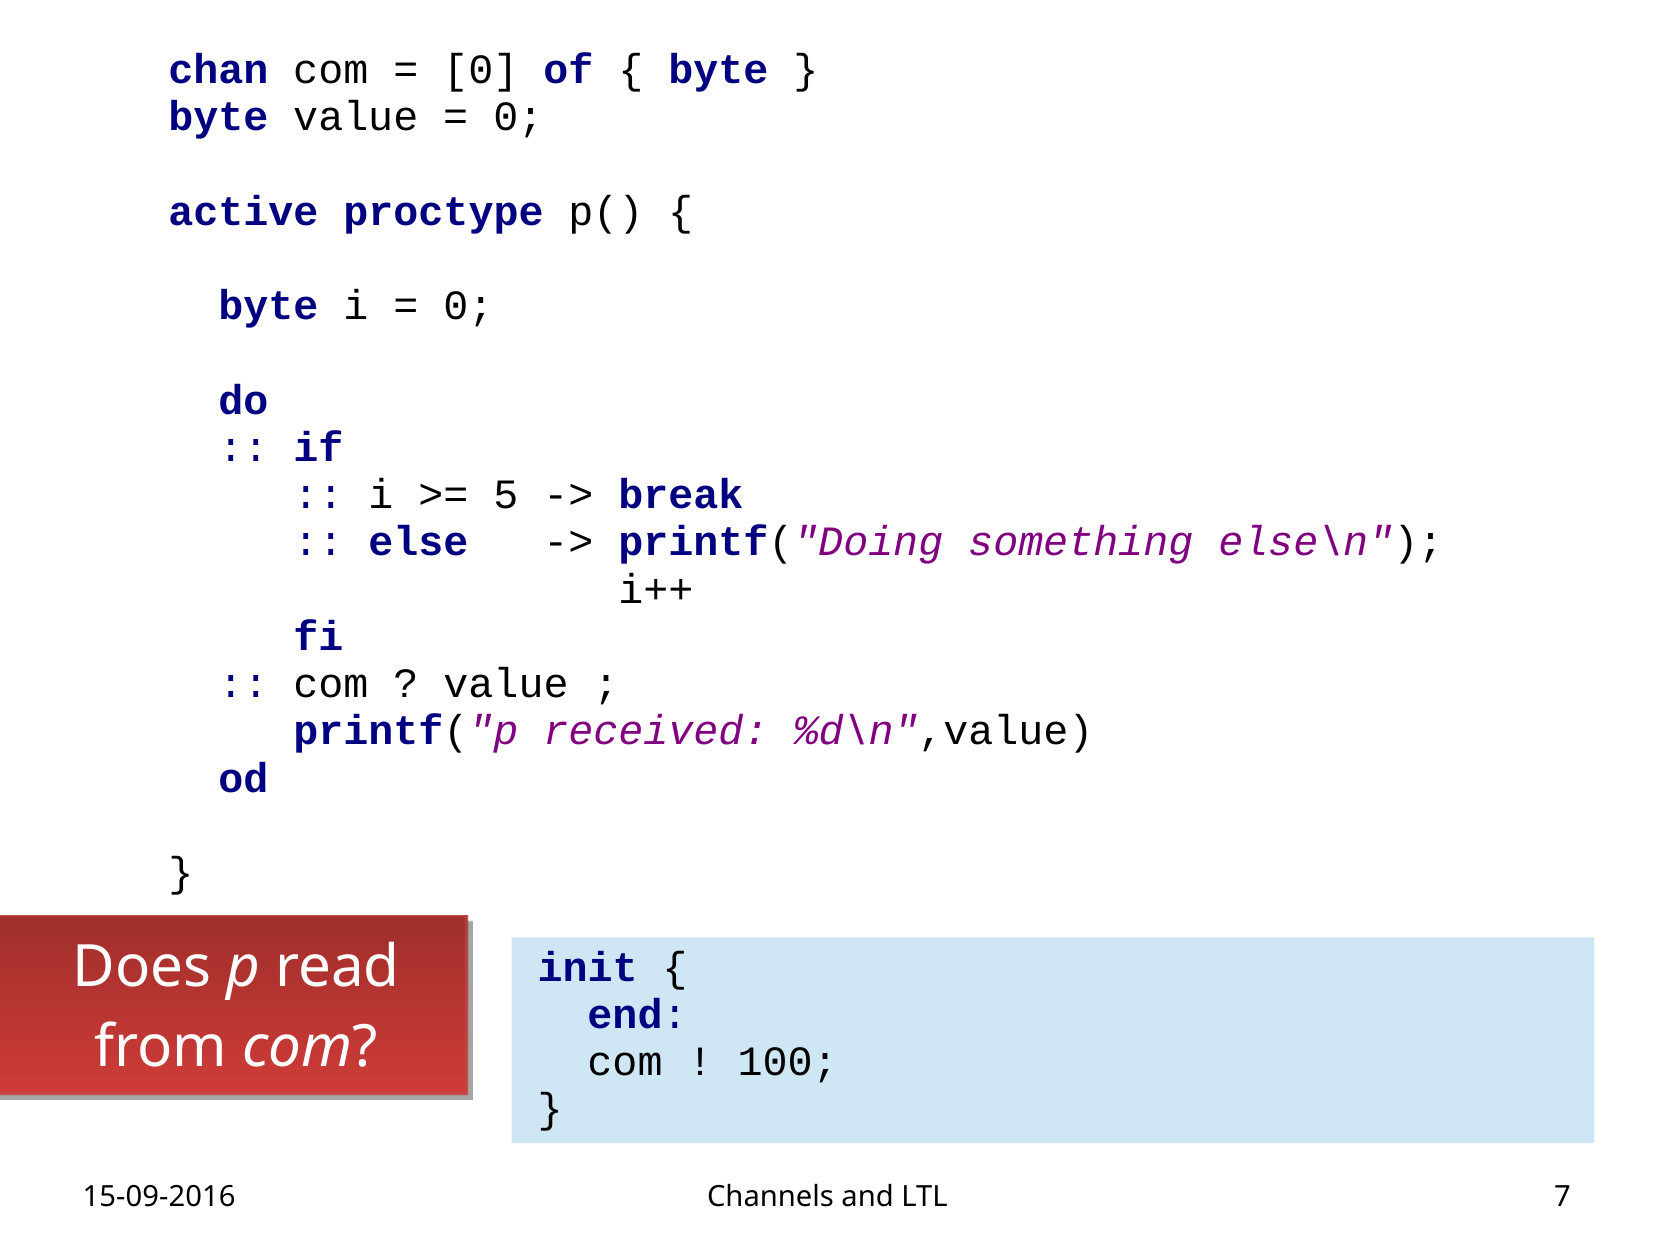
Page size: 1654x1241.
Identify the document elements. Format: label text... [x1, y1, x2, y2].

picture [0, 1093, 153, 1100]
text_box [511, 937, 1595, 1144]
title Does p read from com? [0, 915, 153, 1093]
text_box chan com = [0] of { byte } byte value = 0; active proctype p() { byte i = 0; do :: if :: i >= 5 -> break :: else -> printf("Doing something else\n"); i++ fi :: com ? value ; printf("p received: %d\n",value) od } init { end: com ! 100; } [153, 41, 1459, 1143]
